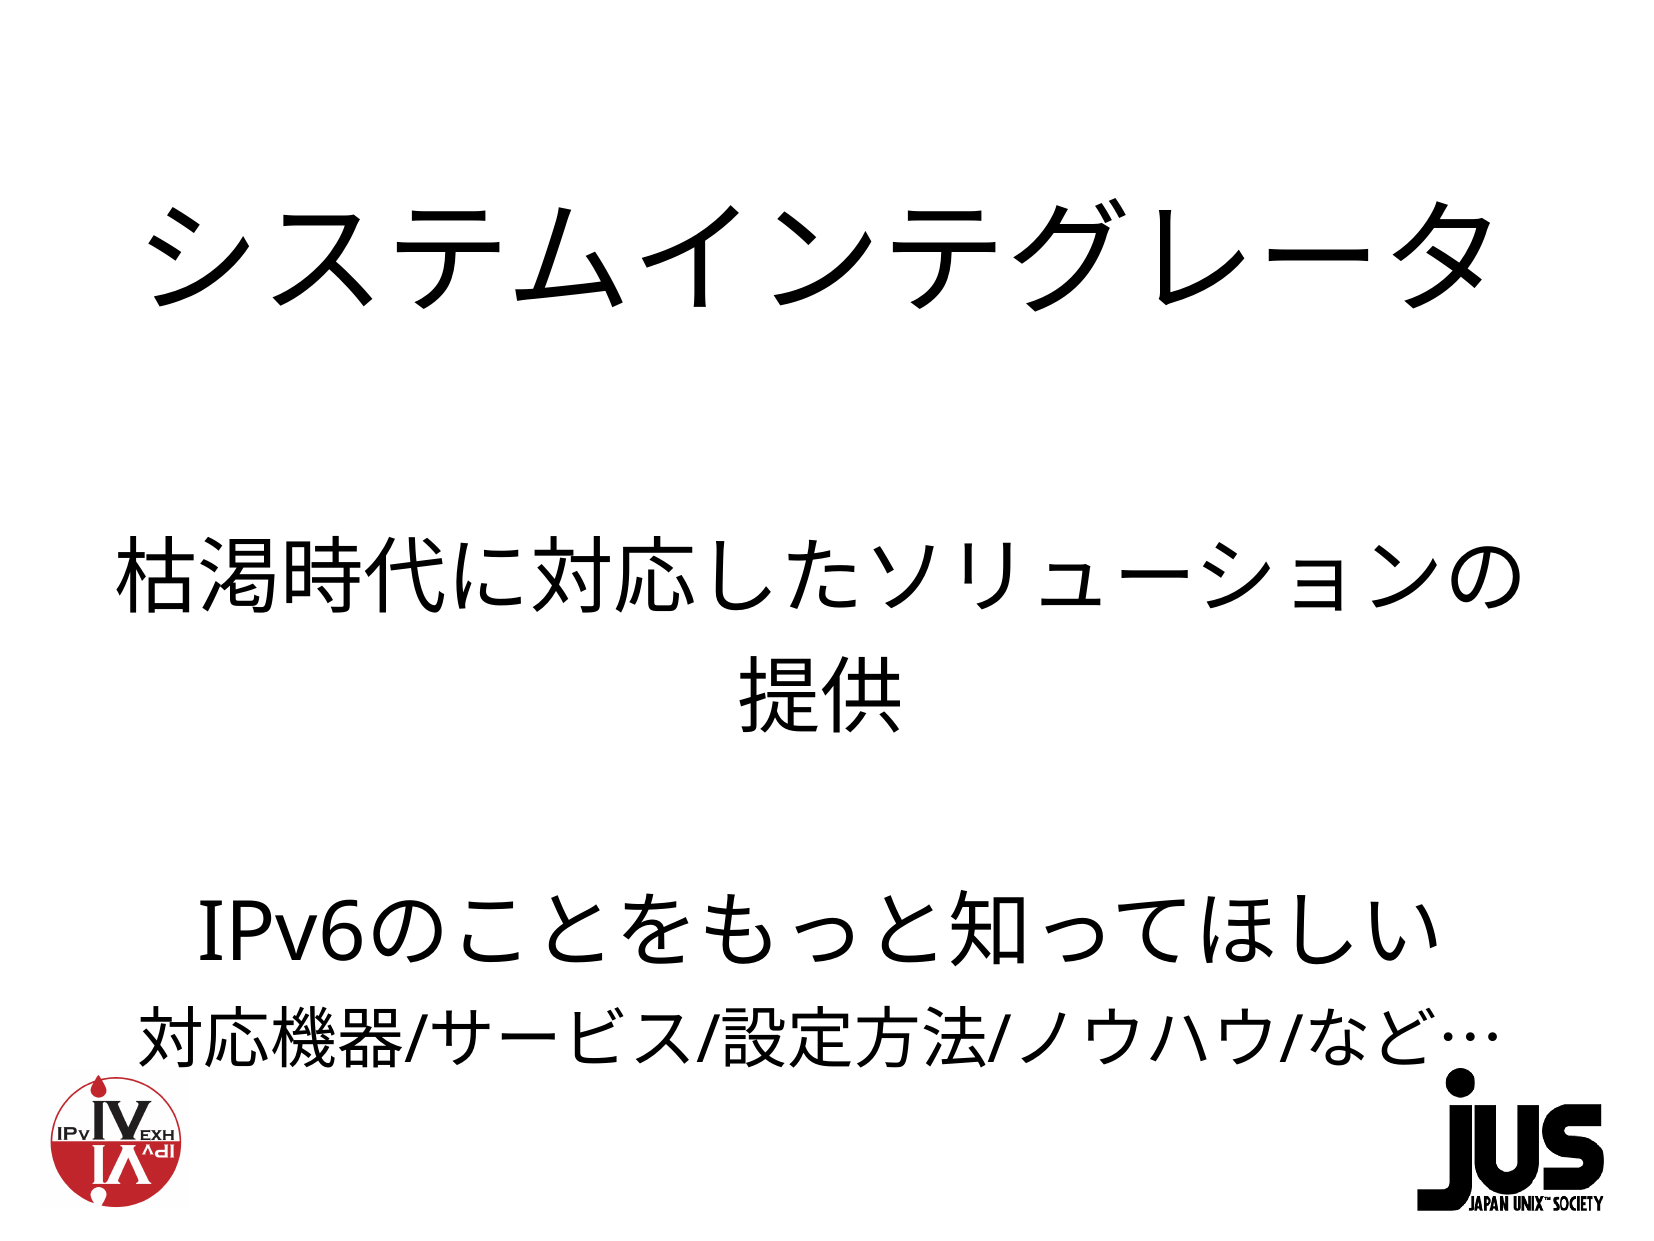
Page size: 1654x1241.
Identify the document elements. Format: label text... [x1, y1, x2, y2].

subtitle システムインテグレータ 枯渇時代に対応したソリューションの提供 IPv6のことをもっと知ってほしい 対応機器/サービス/設定方法/ノウハウ/など… [76, 127, 1565, 1113]
picture [1417, 1068, 1604, 1211]
picture [41, 1068, 190, 1210]
